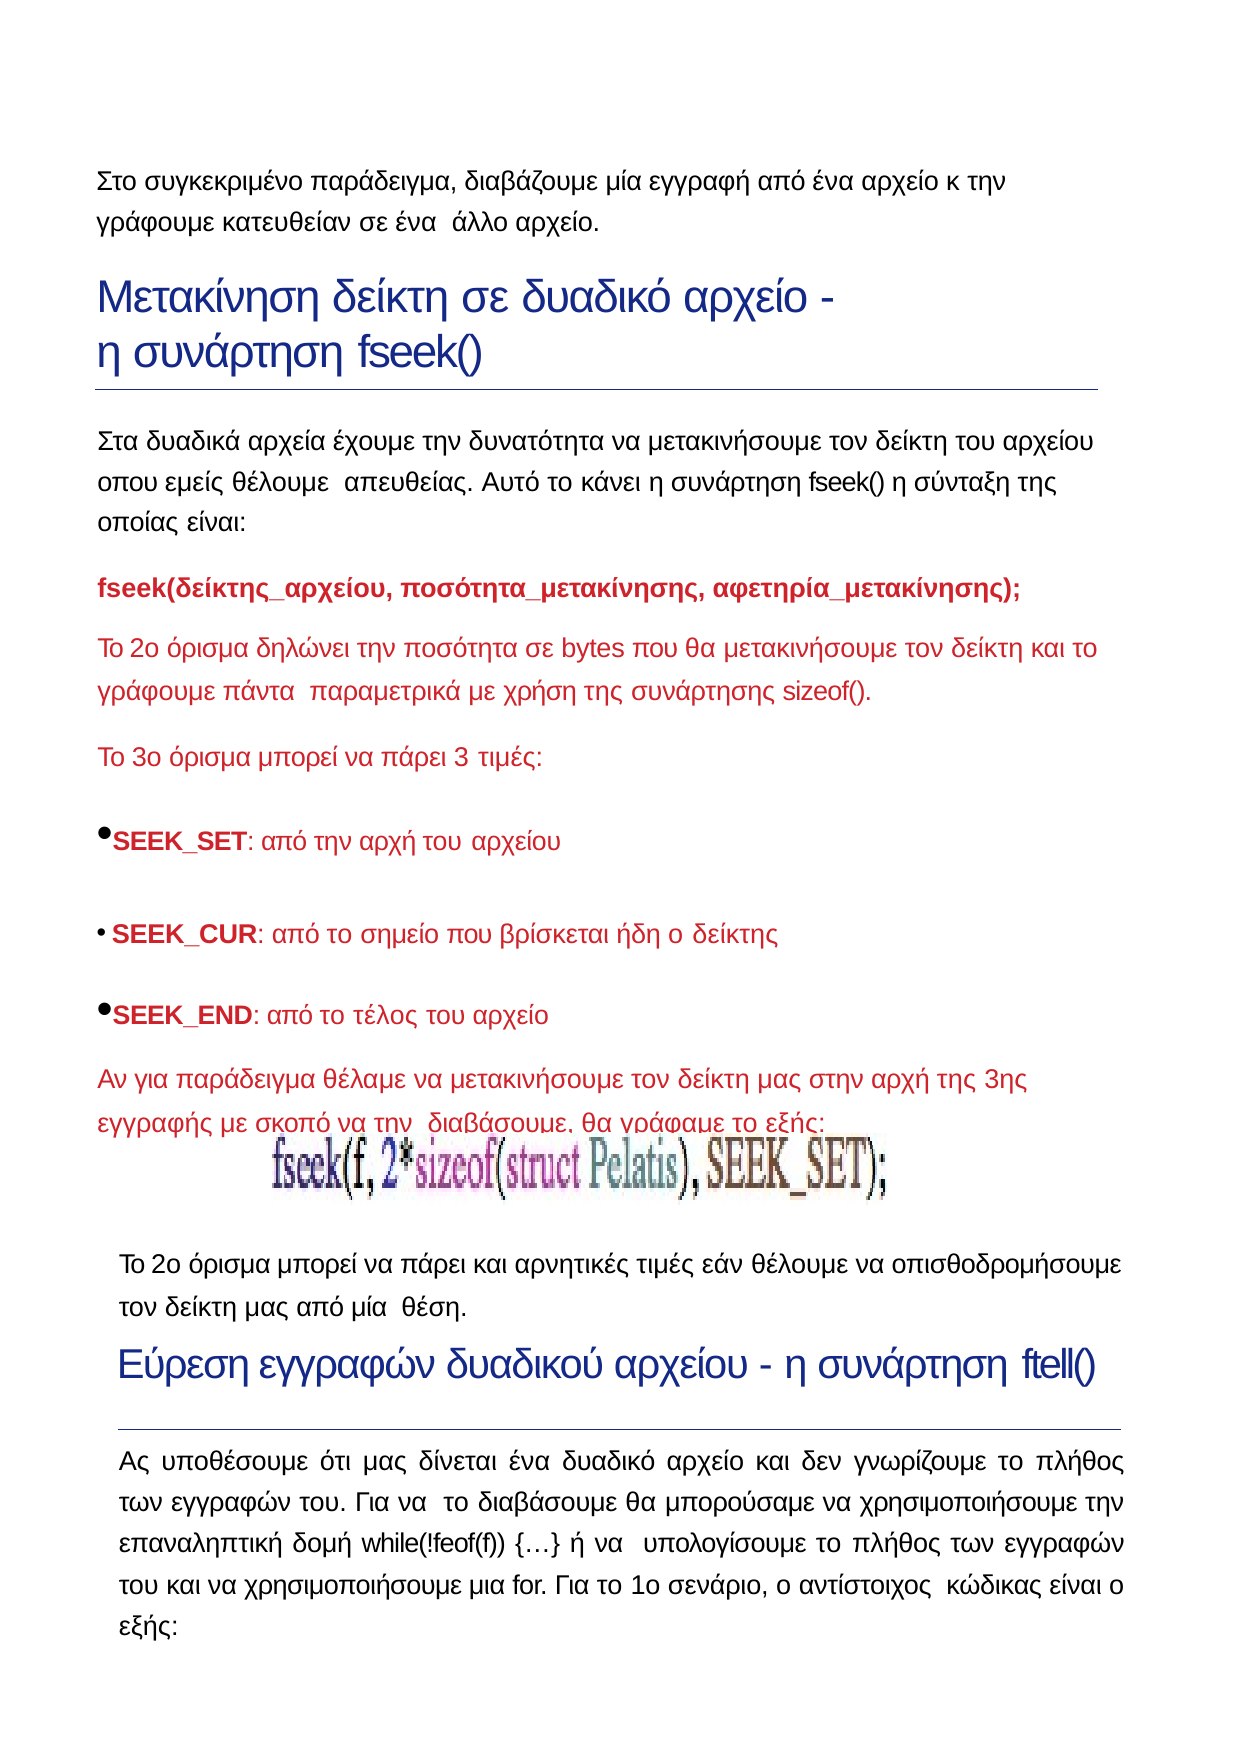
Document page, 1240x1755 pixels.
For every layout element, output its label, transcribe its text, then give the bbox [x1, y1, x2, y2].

text_box To 2o όρισμα μπορεί να πάρει και αρνητικές τιμές εάν θέλουμε να οπισθοδρομήσουμε τον δείκτη μας από μία θέση. [116, 1233, 1125, 1322]
text_box Ας υποθέσουμε ότι μας δίνεται ένα δυαδικό αρχείο και δεν γνωρίζουμε το πλήθος των εγγραφών του. Για να το διαβάσουμε θα μπορούσαμε να χρησιμοποιήσουμε την επαναληπτική δομή while(!feof(f)) {…} ή να υπολογίσουμε το πλήθος των εγγραφών του και να χρησιμοποιήσουμε μια for. Για το 1ο σενάριο, ο αντίστοιχος κώδικας είναι ο εξής: [116, 1433, 1125, 1641]
text_box [271, 1133, 887, 1205]
text_box Στο συγκεκριμένο παράδειγμα, διαβάζουμε μία εγγραφή από ένα αρχείο κ την γράφουμε κατευθείαν σε ένα άλλο αρχείο. [94, 153, 1102, 237]
text_box Στα δυαδικά αρχεία έχουμε την δυνατότητα να μετακινήσουμε τον δείκτη του αρχείου οπου εμείς θέλουμε απευθείας. Αυτό το κάνει η συνάρτηση fseek() η σύνταξη της οποίας είναι: fseek(δείκτης_αρχείου, ποσότητα_μετακίνησης, αφετηρία_μετακίνησης); To 2o όρισμα δηλώνει την ποσότητα σε bytes που θα μετακινήσουμε τον δείκτη και το γράφουμε πάντα παραμετρικά με χρήση της συνάρτησης sizeof(). Το 3ο όρισμα μπορεί να πάρει 3 τιμές: SEEK_SET: από την αρχή του αρχείου SEEK_CUR: από το σημείο που βρίσκεται ήδη ο δείκτης SEEK_END: από το τέλος του αρχείο Αν για παράδειγμα θέλαμε να μετακινήσουμε τον δείκτη μας στην αρχή της 3ης εγγραφής με σκοπό να την διαβάσουμε, θα γράφαμε το εξής: [94, 413, 1103, 1138]
text_box Εύρεση εγγραφών δυαδικού αρχείου - η συνάρτηση ftell() [114, 1334, 1205, 1387]
text_box Μετακίνηση δείκτη σε δυαδικό αρχείο - η συνάρτηση fseek() [94, 265, 863, 378]
